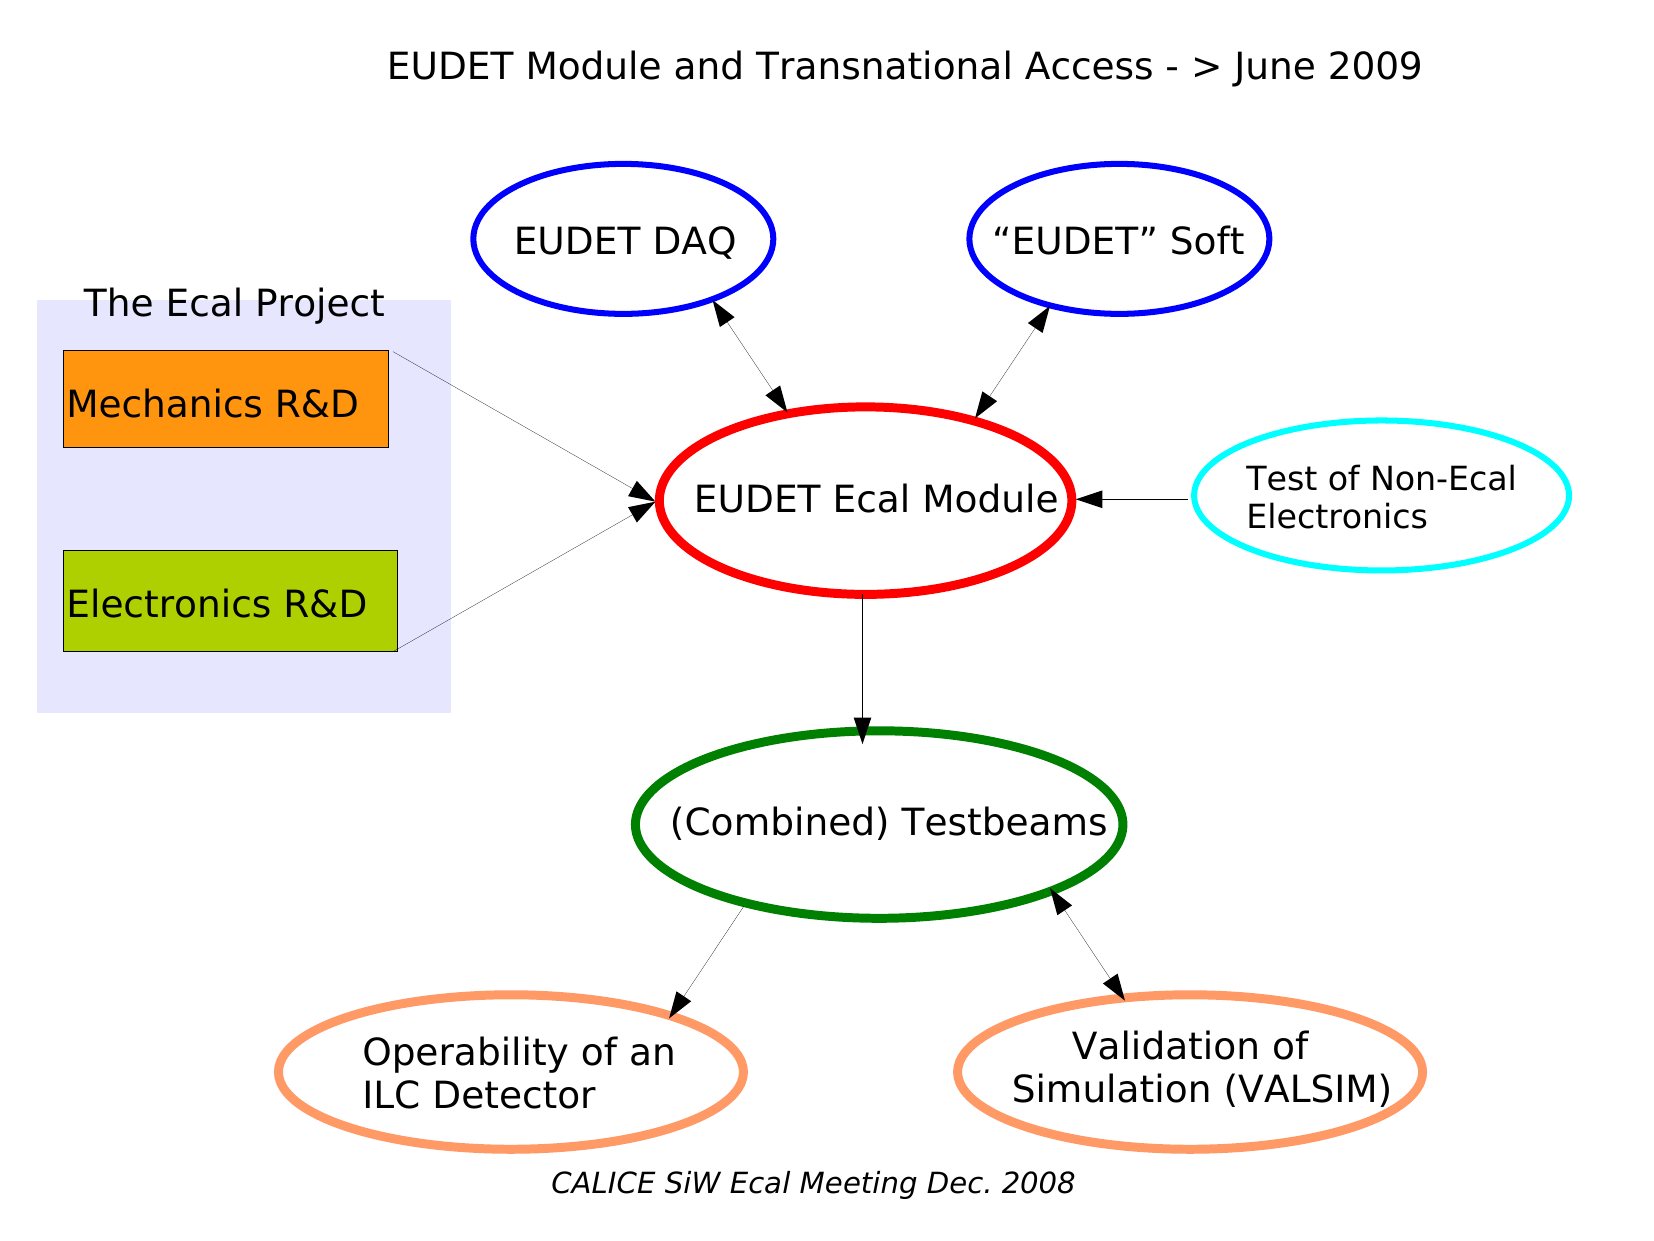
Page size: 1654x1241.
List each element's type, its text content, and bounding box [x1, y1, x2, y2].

text_box (Combined) Testbeams [655, 793, 1114, 896]
text_box Operability of an ILC Detector [347, 1023, 685, 1126]
text_box EUDET Module and Transnational Access - > June 2009 [372, 37, 1417, 96]
text_box Validation of Simulation (VALSIM) [997, 1017, 1400, 1120]
text_box Test of Non-Ecal Electronics [1231, 452, 1528, 544]
text_box [37, 300, 451, 713]
text_box EUDET Ecal Module [679, 470, 1066, 529]
text_box Electronics R&D [51, 575, 377, 678]
text_box EUDET DAQ [499, 212, 747, 271]
text_box “EUDET” Soft [977, 212, 1254, 271]
text_box Mechanics R&D [51, 374, 369, 477]
text_box The Ecal Project [69, 274, 394, 333]
